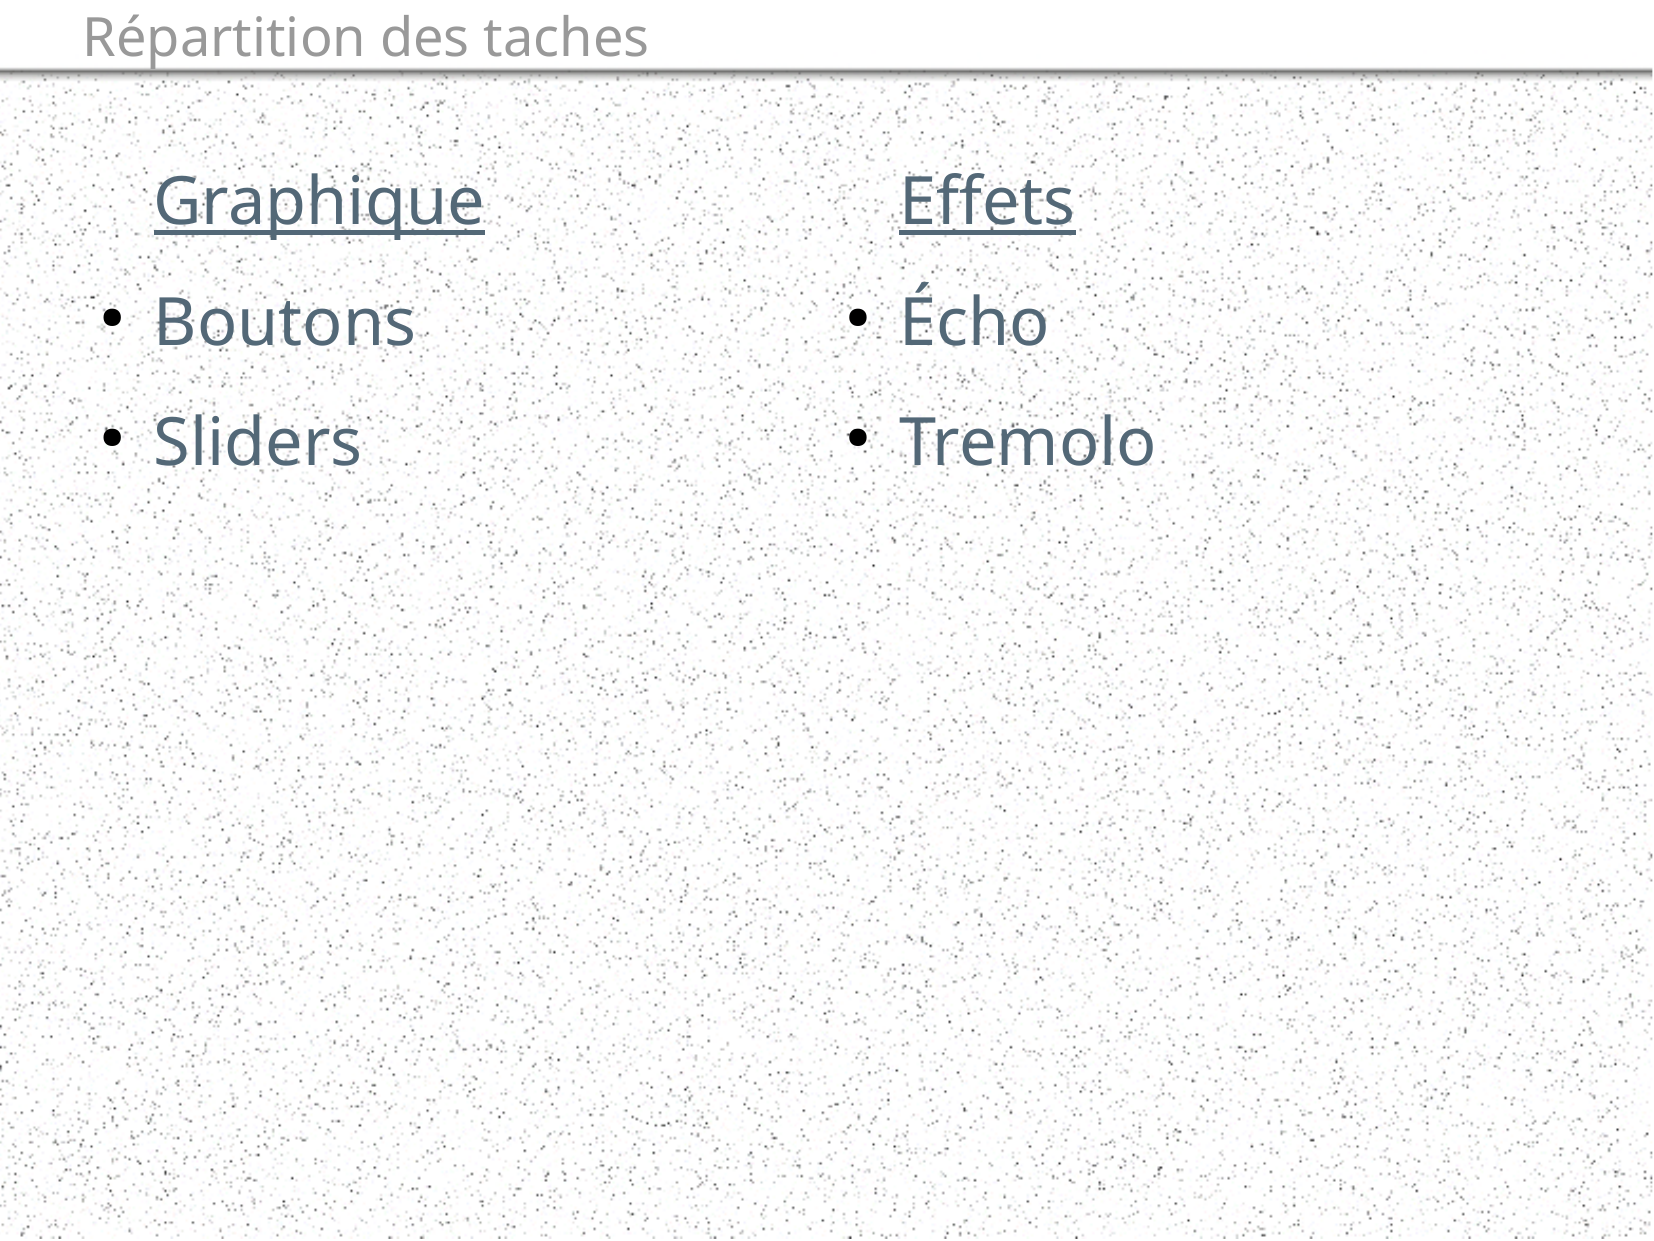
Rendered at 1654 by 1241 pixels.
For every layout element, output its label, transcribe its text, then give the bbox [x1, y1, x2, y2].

picture [0, 0, 1653, 1239]
list Graphique Boutons Sliders [82, 153, 793, 1158]
list Effets Écho Tremolo [828, 153, 1539, 1158]
title Répartition des taches [82, 0, 1524, 71]
